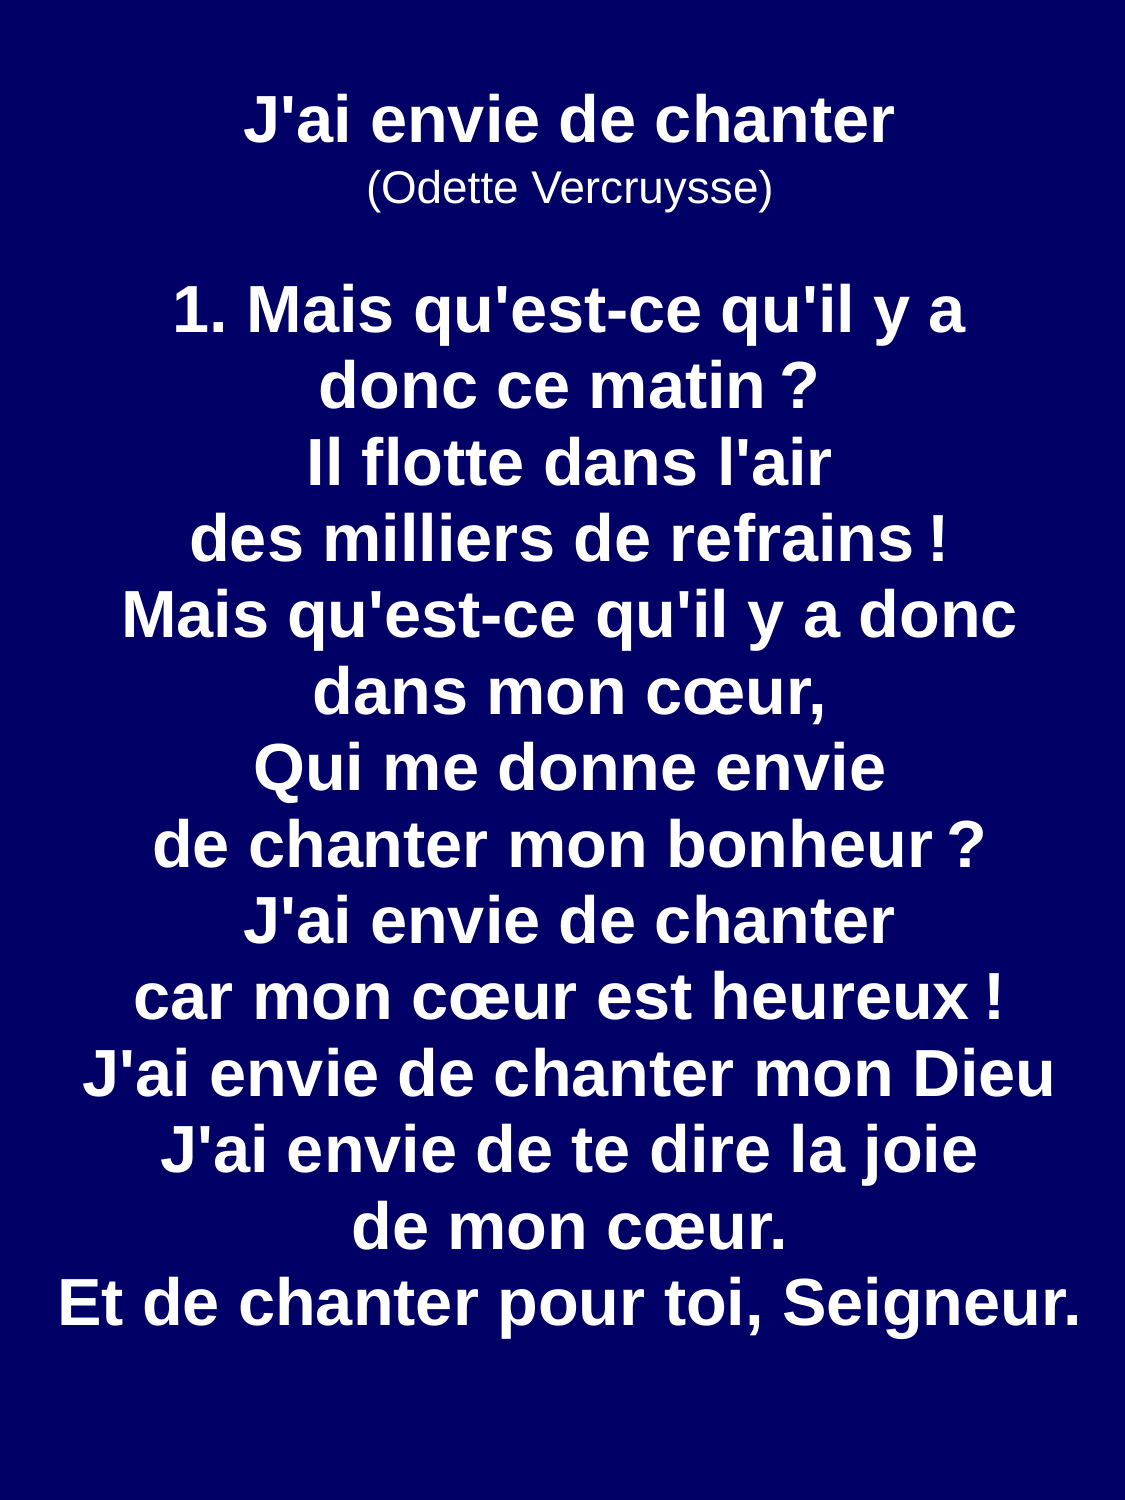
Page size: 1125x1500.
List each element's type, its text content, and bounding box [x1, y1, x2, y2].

text_box J'ai envie de chanter (Odette Vercruysse) 1. Mais qu'est-ce qu'il y a donc ce matin ? Il flotte dans l'air des milliers de refrains ! Mais qu'est-ce qu'il y a donc dans mon cœur, Qui me donne envie de chanter mon bonheur ? J'ai envie de chanter car mon cœur est heureux ! J'ai envie de chanter mon Dieu J'ai envie de te dire la joie de mon cœur. Et de chanter pour toi, Seigneur. [6, 11, 1125, 1382]
